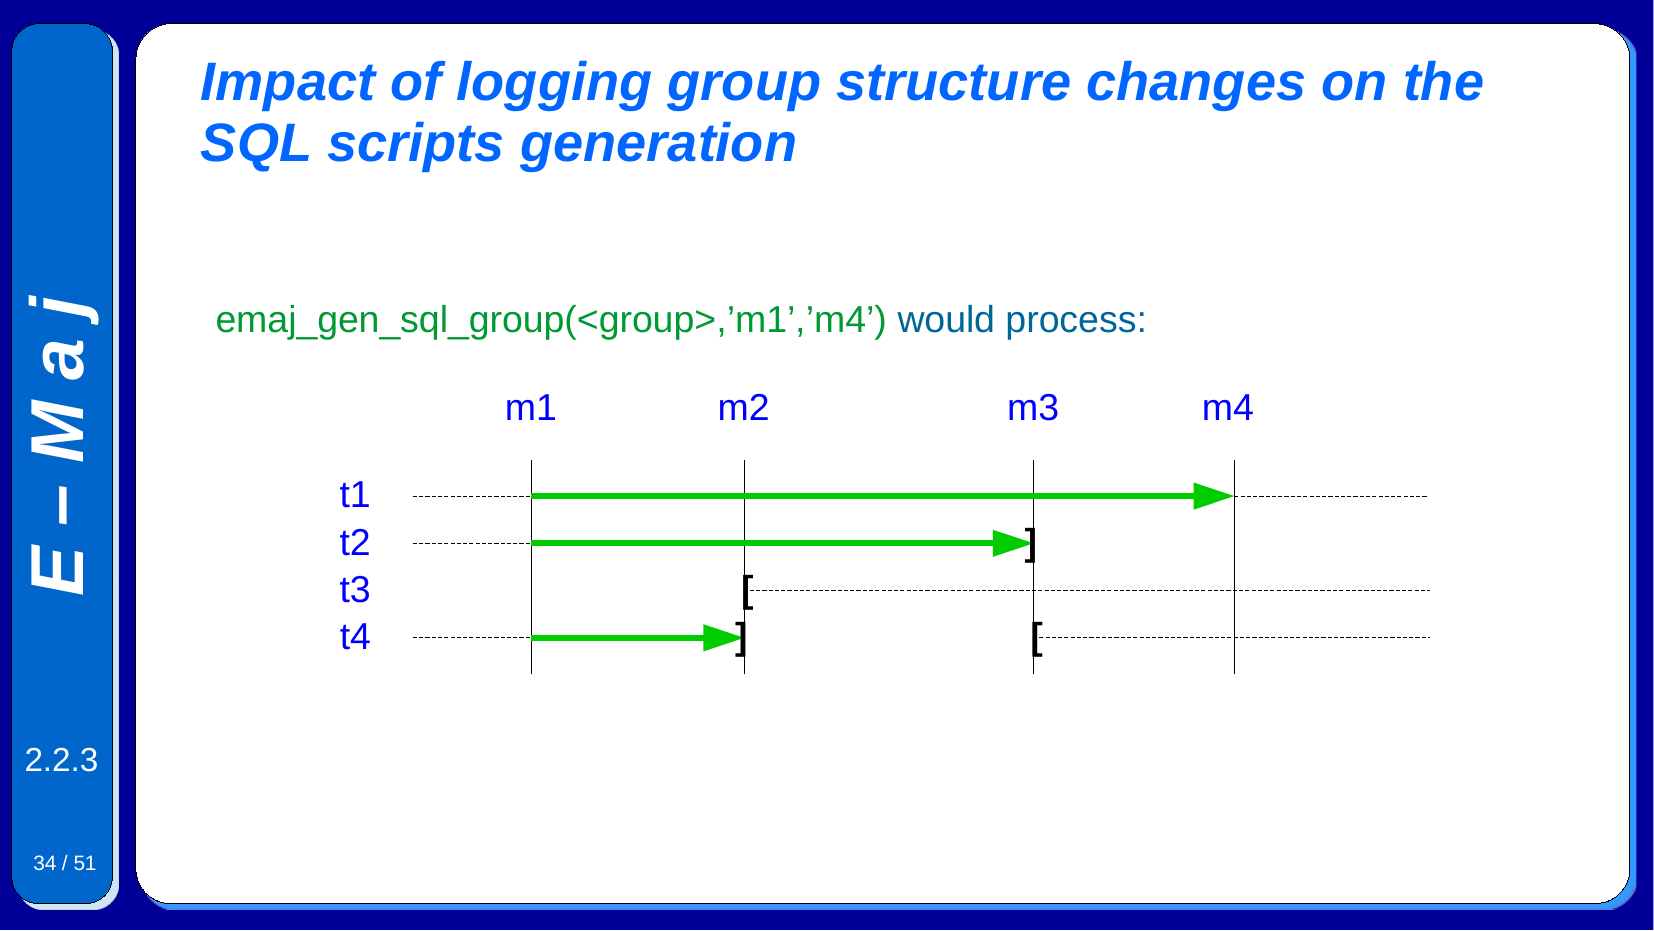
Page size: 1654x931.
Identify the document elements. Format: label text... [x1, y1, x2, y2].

text_box [ [1015, 608, 1058, 666]
text_box m4 [1187, 379, 1269, 436]
text_box m3 [992, 379, 1074, 436]
text_box ] [720, 608, 763, 666]
text_box [ [726, 561, 769, 618]
text_box t1 [324, 466, 386, 513]
text_box emaj_gen_sql_group(<group>,’m1’,’m4’) would process: [200, 291, 1162, 349]
text_box m1 [490, 379, 572, 436]
text_box m2 [702, 379, 785, 436]
text_box t3 [324, 561, 386, 608]
text_box t2 [324, 513, 386, 561]
title Impact of logging group structure changes on the SQL scripts generation [200, 34, 1575, 191]
text_box ] [1009, 513, 1053, 571]
text_box t4 [324, 608, 386, 666]
